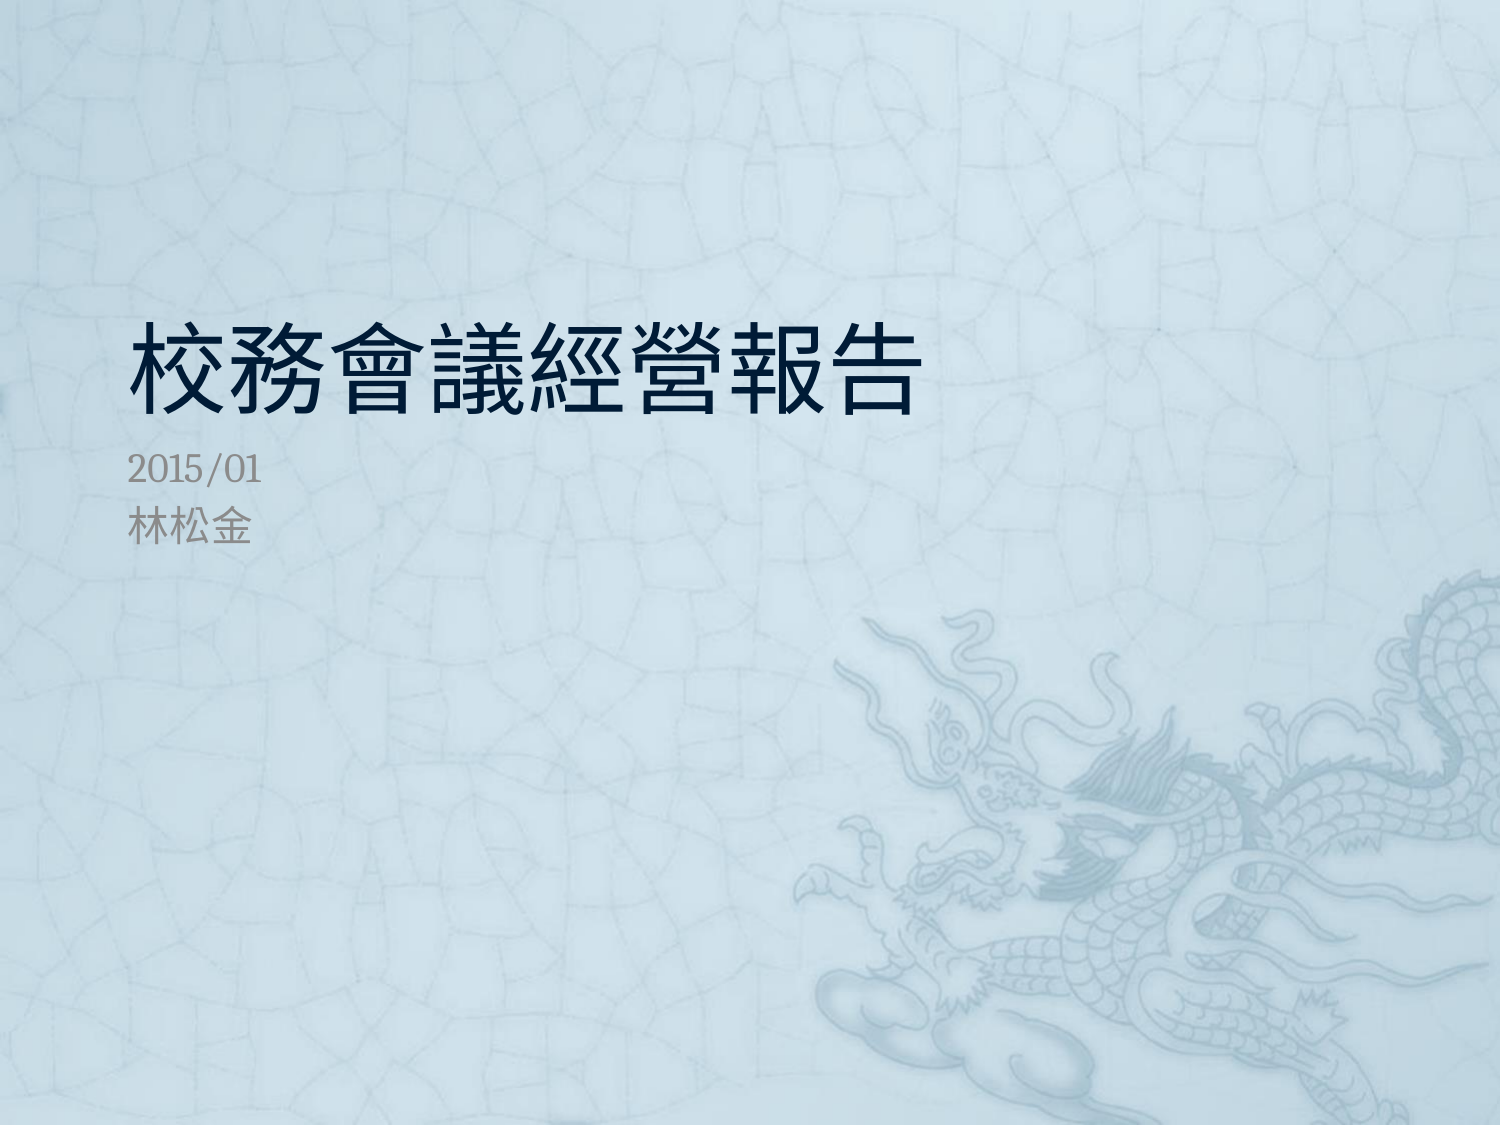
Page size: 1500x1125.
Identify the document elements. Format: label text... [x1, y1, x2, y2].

picture [0, 0, 1500, 1125]
title 校務會議經營報告 [112, 192, 1388, 434]
subtitle 2015/01 林松金 [112, 433, 1207, 722]
